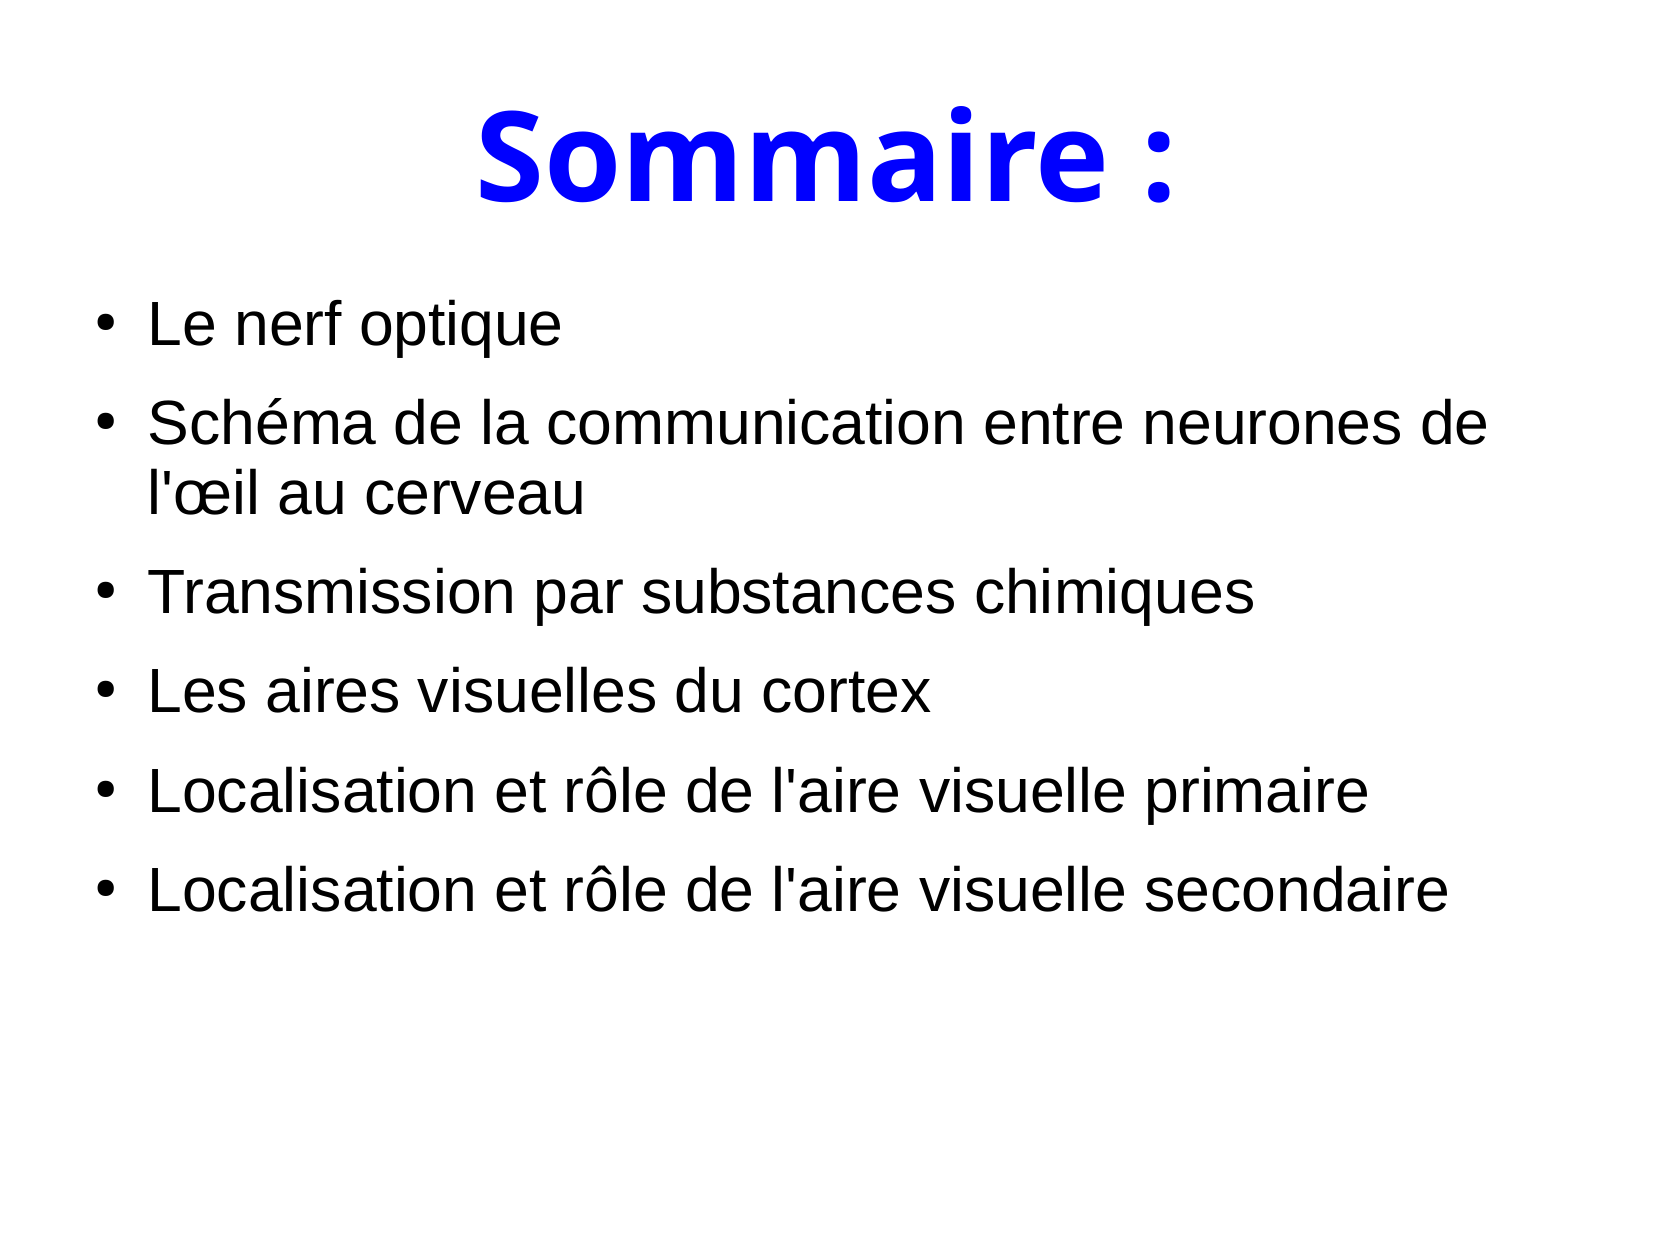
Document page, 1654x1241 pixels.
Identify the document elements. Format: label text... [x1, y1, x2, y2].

list Le nerf optique Schéma de la communication entre neurones de l'œil au cerveau Transmission par substances chimiques Les aires visuelles du cortex Localisation et rôle de l'aire visuelle primaire Localisation et rôle de l'aire visuelle secondaire [76, 288, 1565, 975]
title Sommaire : [82, 56, 1571, 250]
